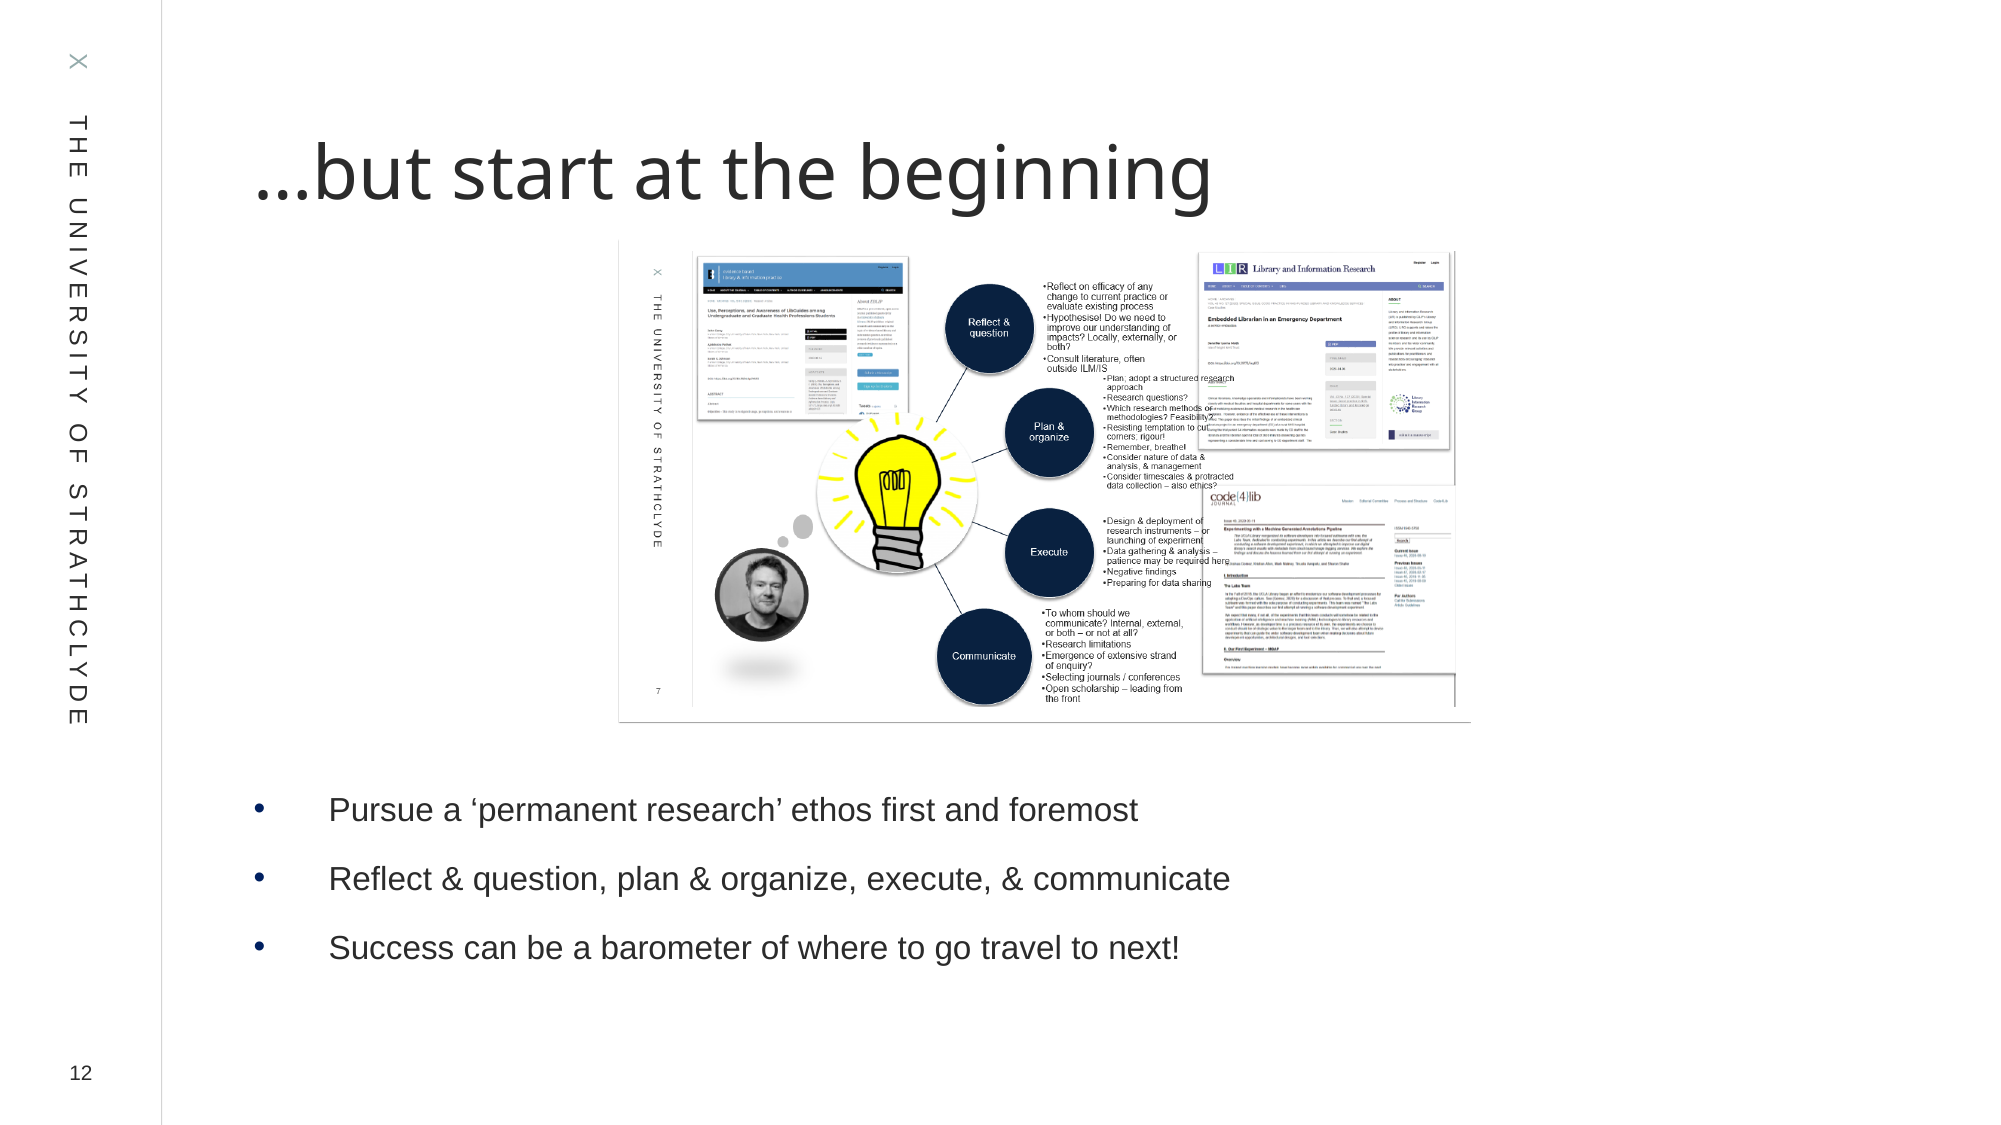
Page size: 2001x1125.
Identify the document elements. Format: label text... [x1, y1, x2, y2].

title …but start at the beginning [253, 110, 1907, 233]
picture [633, 250, 1457, 707]
list Pursue a ‘permanent research’ ethos first and foremost Reflect & question, plan & organize, execute, & communicate Success can be a barometer of where to go travel to next! [253, 773, 1956, 1053]
text_box 12 [38, 1052, 123, 1091]
